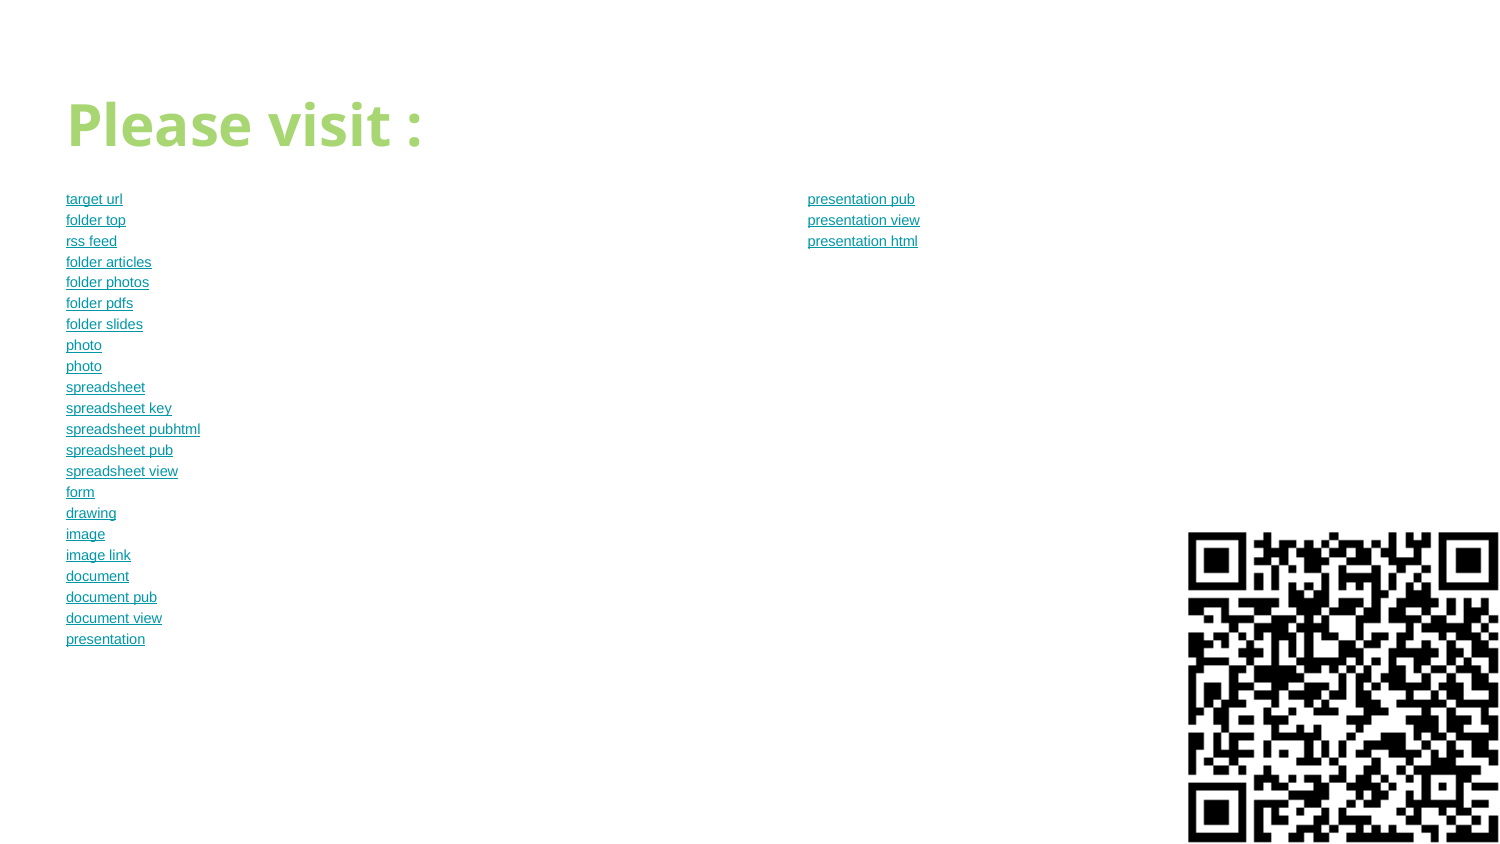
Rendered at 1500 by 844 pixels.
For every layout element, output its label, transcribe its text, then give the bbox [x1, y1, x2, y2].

title Please visit : [51, 72, 1449, 167]
list presentation pub presentation view presentation html [792, 189, 1449, 750]
picture [1187, 531, 1500, 844]
list target url folder top rss feed folder articles folder photos folder pdfs folder slides photo photo spreadsheet spreadsheet key spreadsheet pubhtml spreadsheet pub spreadsheet view form drawing image image link document document pub document view presentation [51, 189, 708, 750]
